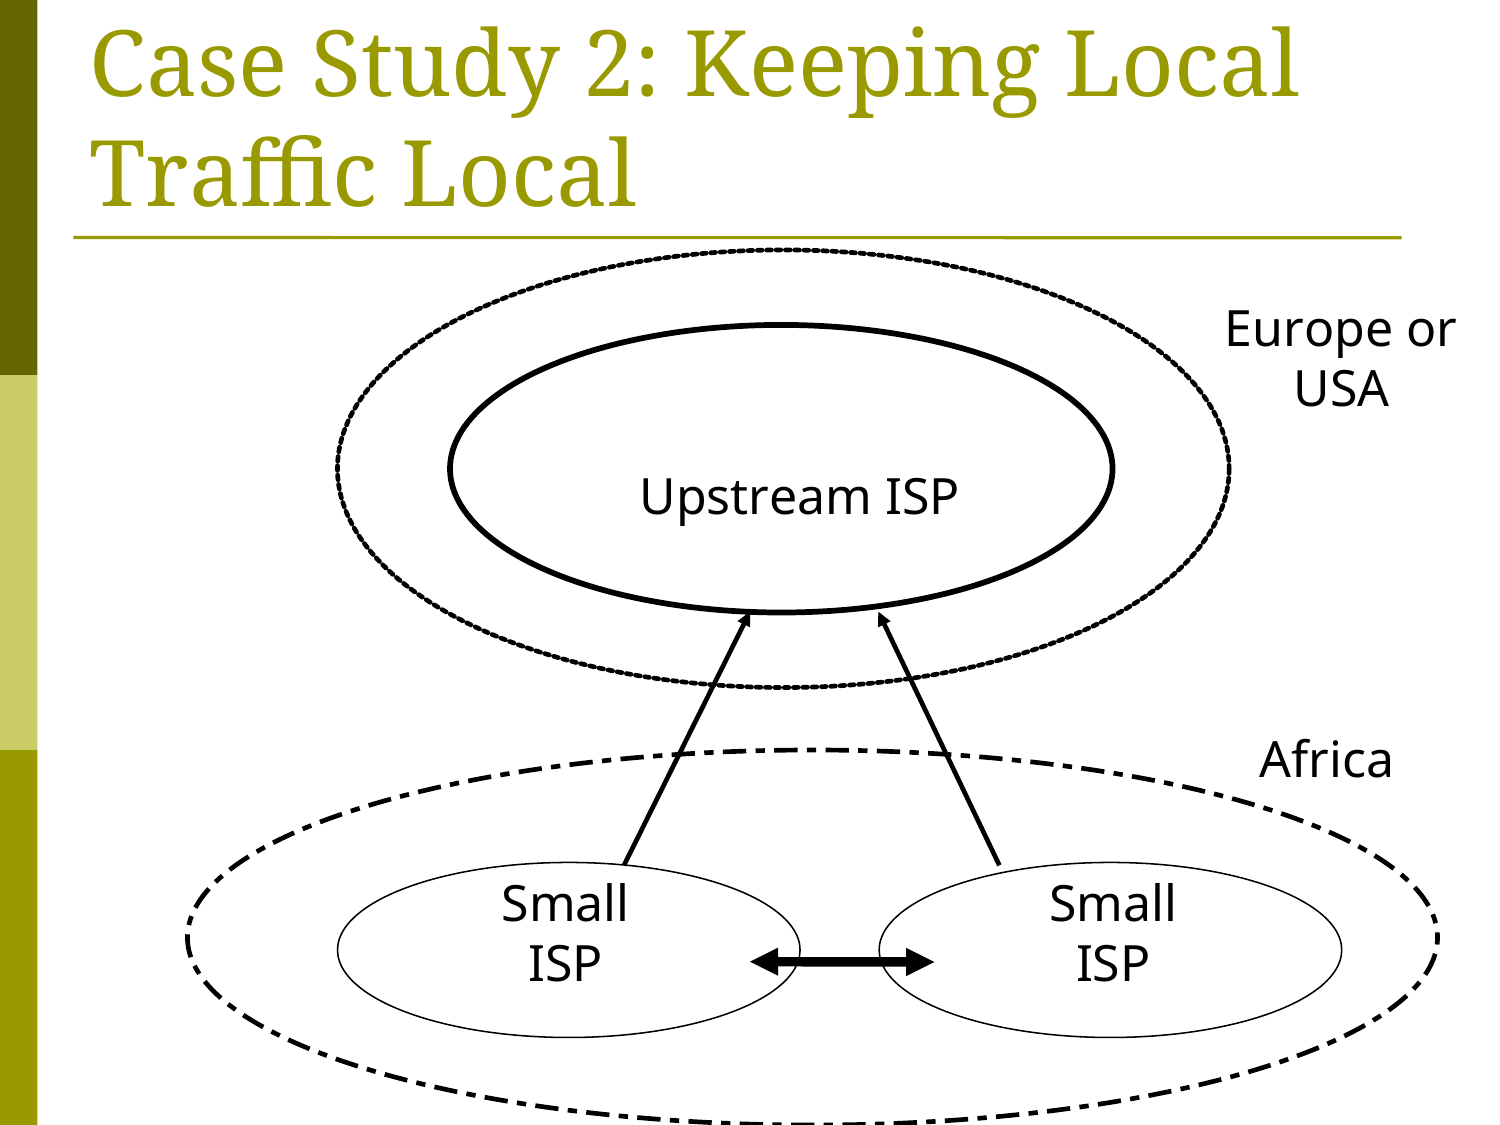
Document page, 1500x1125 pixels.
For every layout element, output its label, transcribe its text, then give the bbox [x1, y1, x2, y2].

text_box Africa [1229, 719, 1426, 796]
text_box Small ISP [450, 863, 682, 999]
title Case Study 2: Keeping Local Traffic Local [75, 0, 1426, 233]
text_box Upstream ISP [624, 456, 998, 533]
text_box Small ISP [997, 863, 1230, 999]
text_box Europe or USA [1206, 288, 1477, 424]
